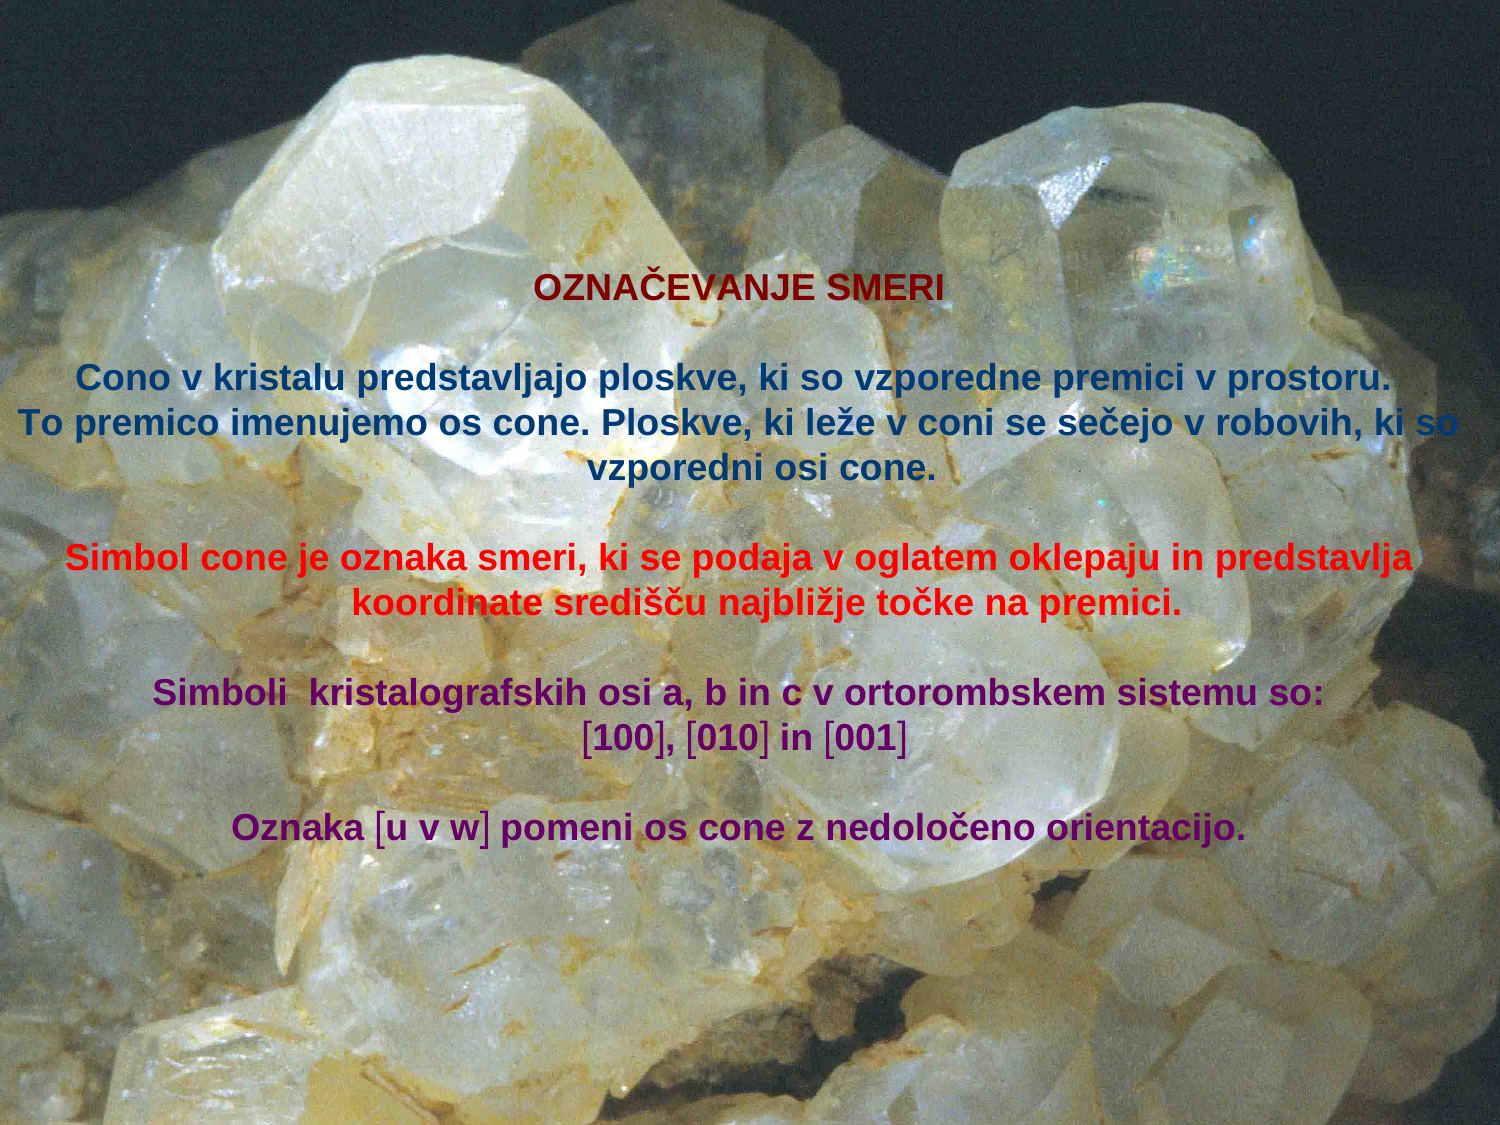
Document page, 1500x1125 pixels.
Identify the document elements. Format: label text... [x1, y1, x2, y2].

picture [0, 0, 1500, 1125]
text_box OZNAČEVANJE SMERI Cono v kristalu predstavljajo ploskve, ki so vzporedne premici v prostoru. To premico imenujemo os cone. Ploskve, ki leže v coni se sečejo v robovih, ki so vzporedni osi cone. Simbol cone je oznaka smeri, ki se podaja v oglatem oklepaju in predstavlja koordinate središču najbližje točke na premici. Simboli kristalografskih osi a, b in c v ortorombskem sistemu so: 100, 010 in 001 Oznaka u v w pomeni os cone z nedoločeno orientacijo. [0, 255, 1479, 902]
